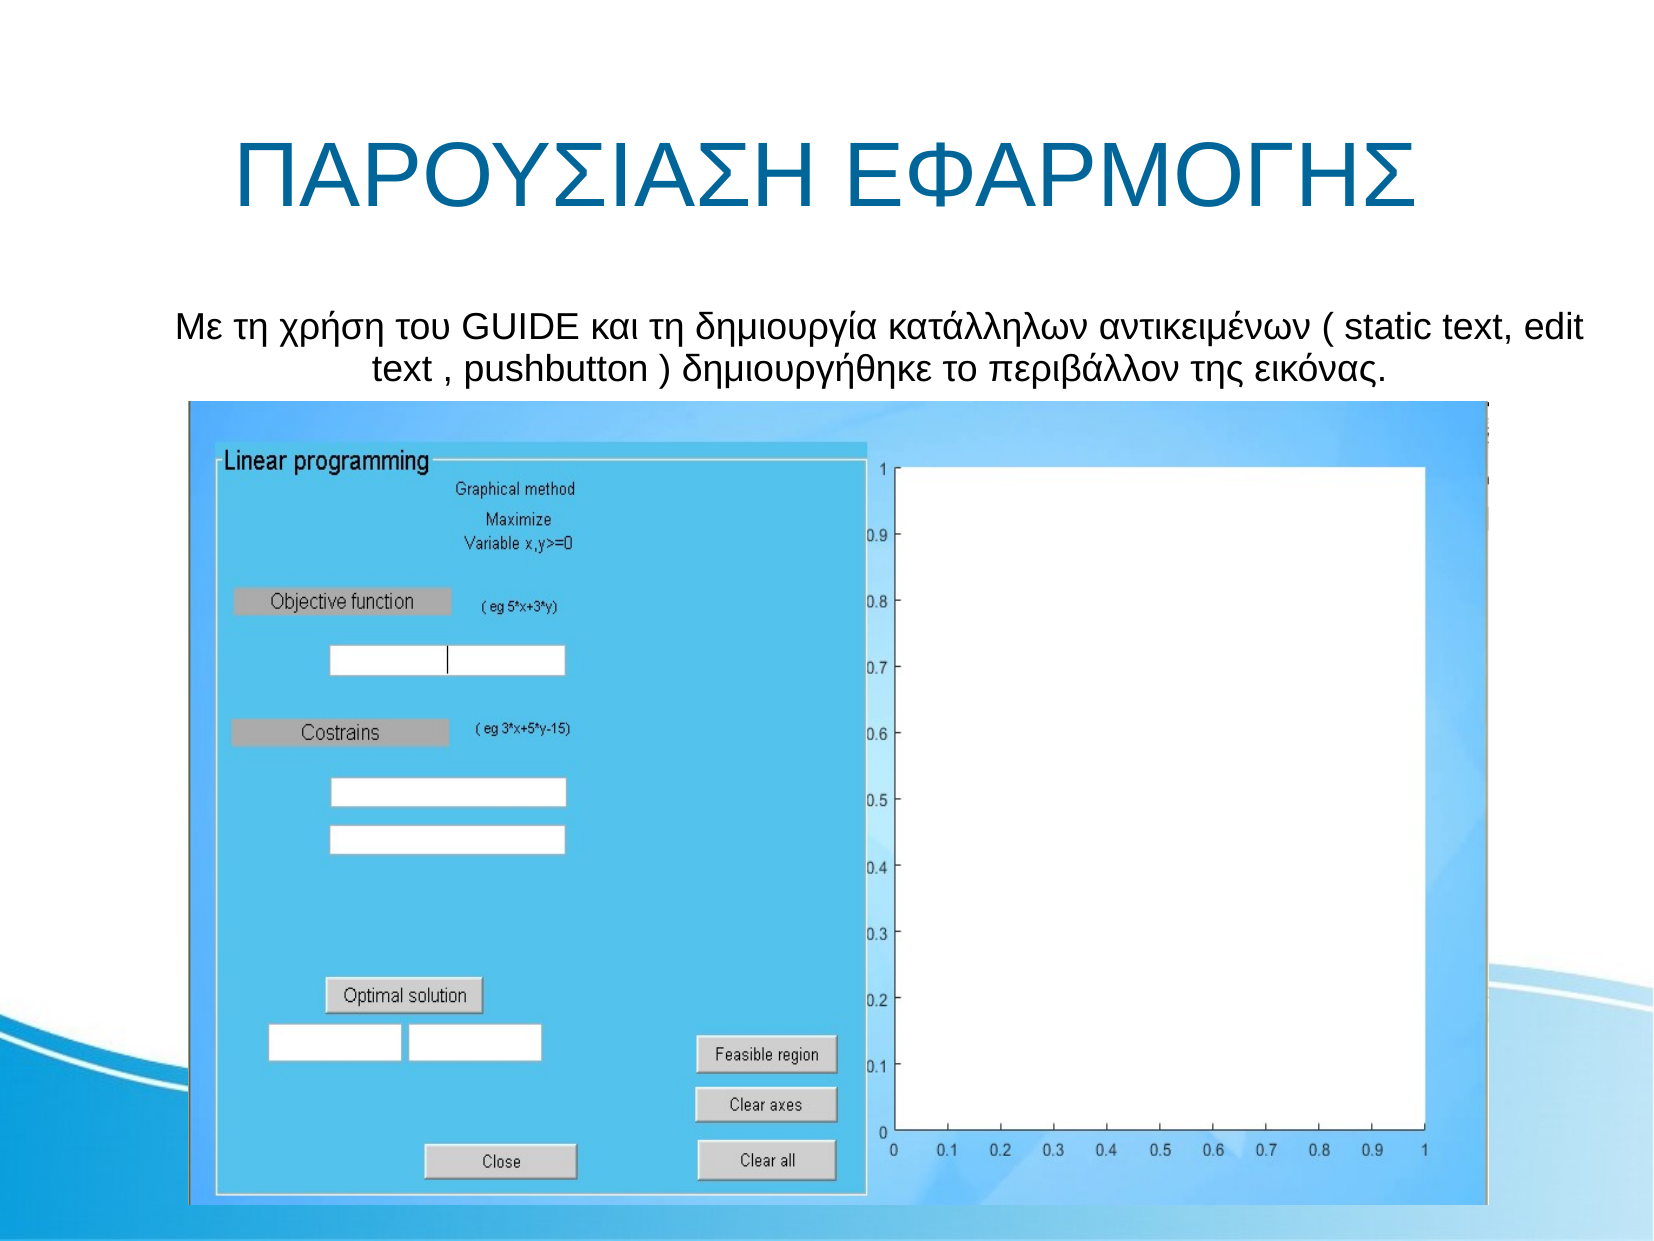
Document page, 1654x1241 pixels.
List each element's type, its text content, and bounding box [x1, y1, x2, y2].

title ΠΑΡΟΥΣΙΑΣΗ ΕΦΑΡΜΟΓΗΣ [82, 70, 1571, 278]
subtitle Με τη χρήση του GUIDE και τη δημιουργία κατάλληλων αντικειμένων ( static text, edit text , pushbutton ) δημιουργήθηκε το περιβάλλον της εικόνας. [118, 175, 1607, 520]
picture [0, 520, 1654, 1241]
